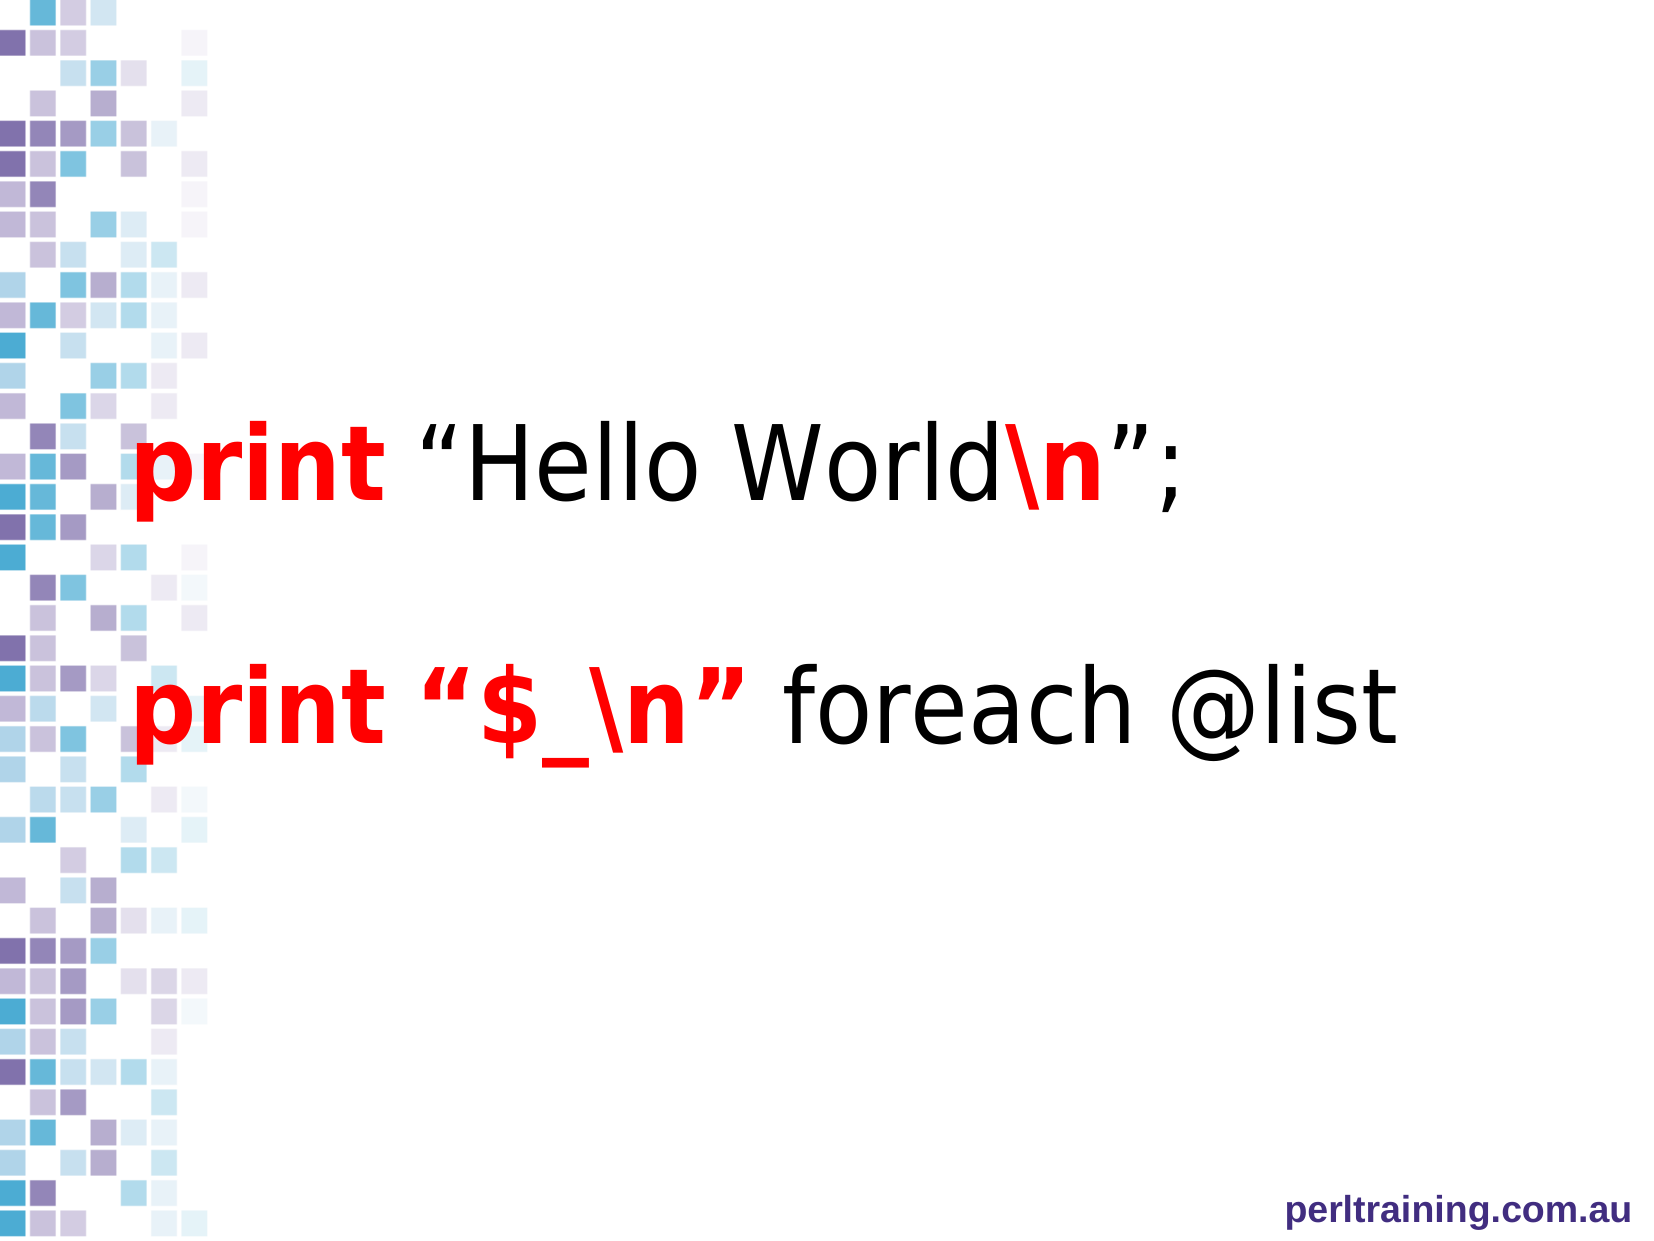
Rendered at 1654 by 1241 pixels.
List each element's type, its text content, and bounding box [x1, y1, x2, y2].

title print “Hello World\n”; print “$_\n” foreach @list [82, 49, 1571, 1123]
picture [0, 0, 212, 1241]
